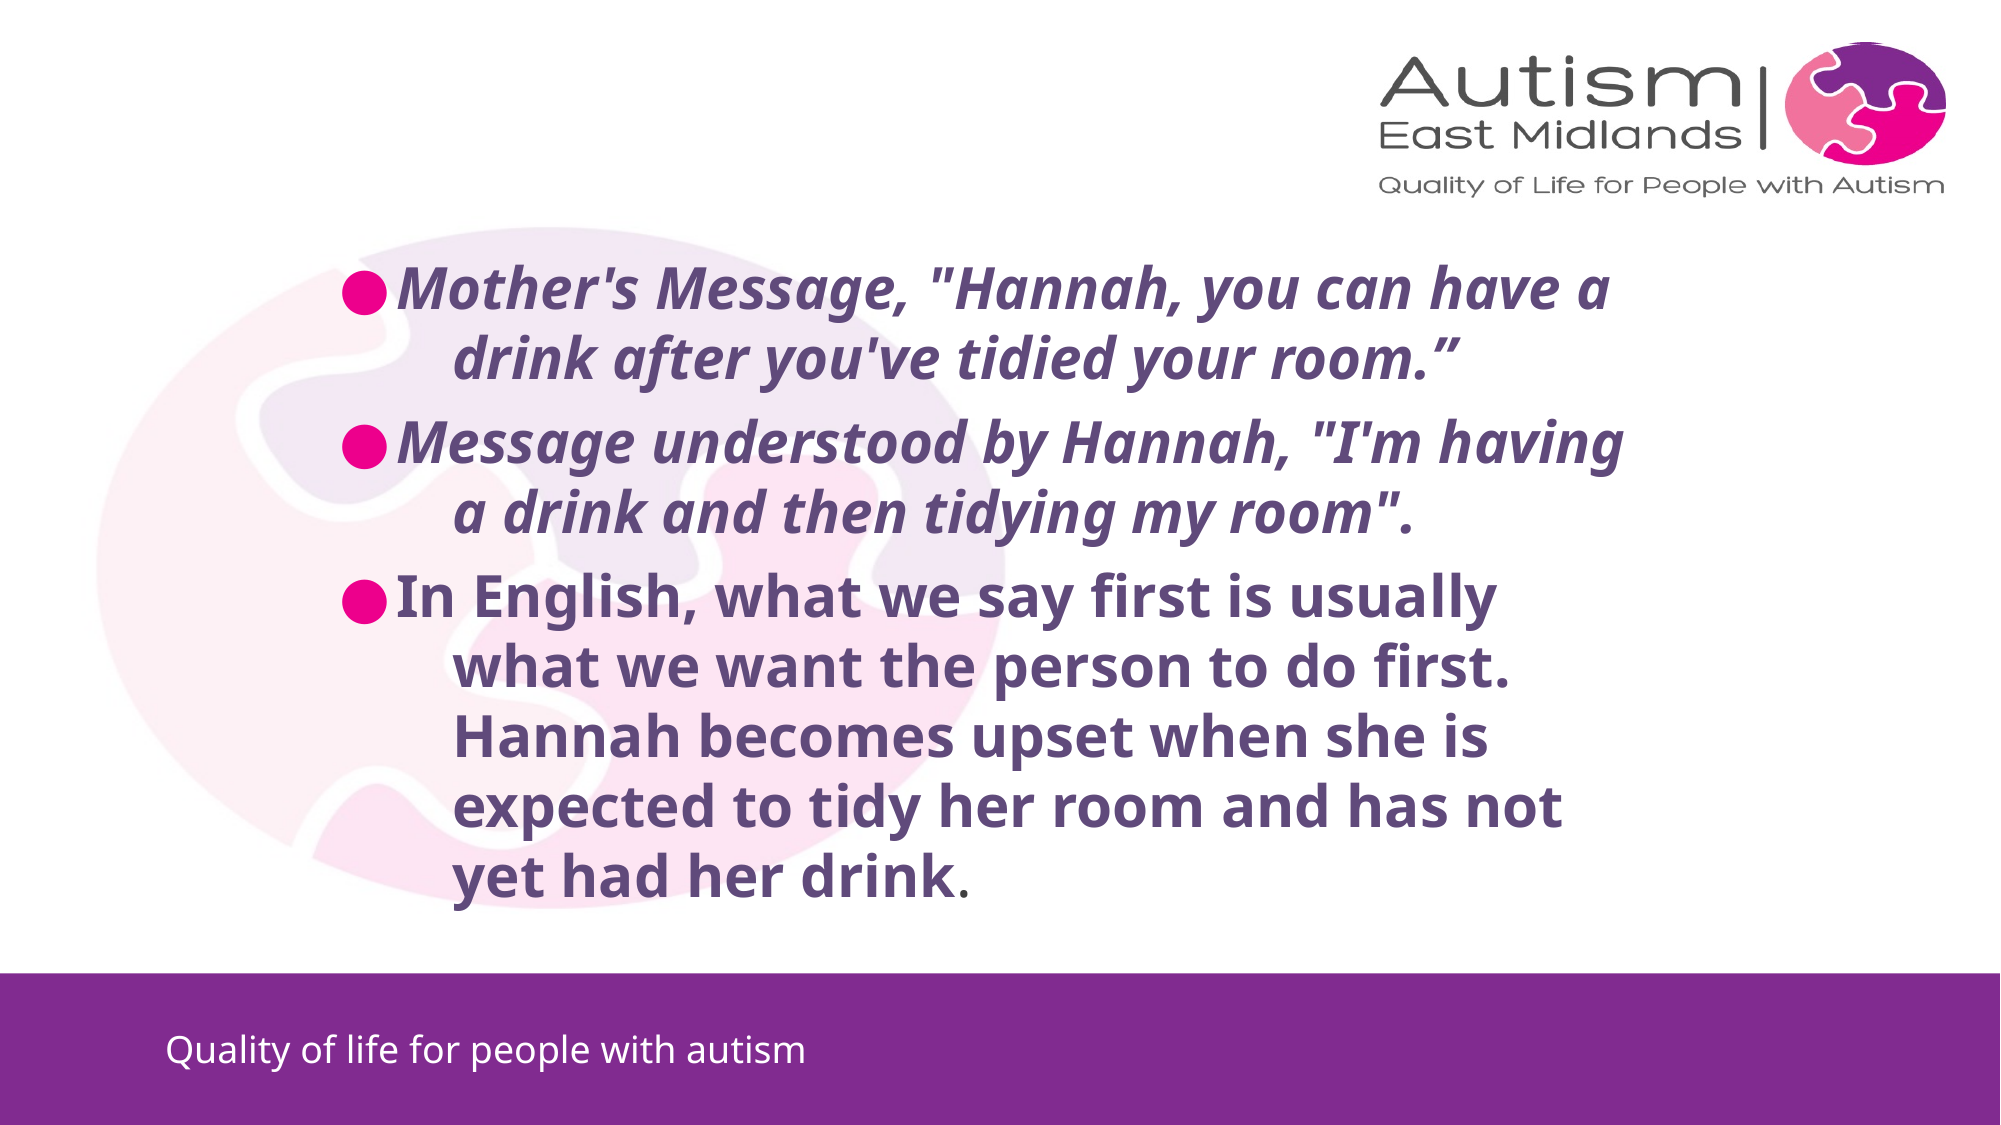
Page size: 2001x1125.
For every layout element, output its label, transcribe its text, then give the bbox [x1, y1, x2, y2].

list Mother's Message, "Hannah, you can have a drink after you've tidied your room.” Message understood by Hannah, "I'm having a drink and then tidying my room". In English, what we say first is usually what we want the person to do first. Hannah becomes upset when she is expected to tidy her room and has not yet had her drink. [324, 243, 1675, 1000]
